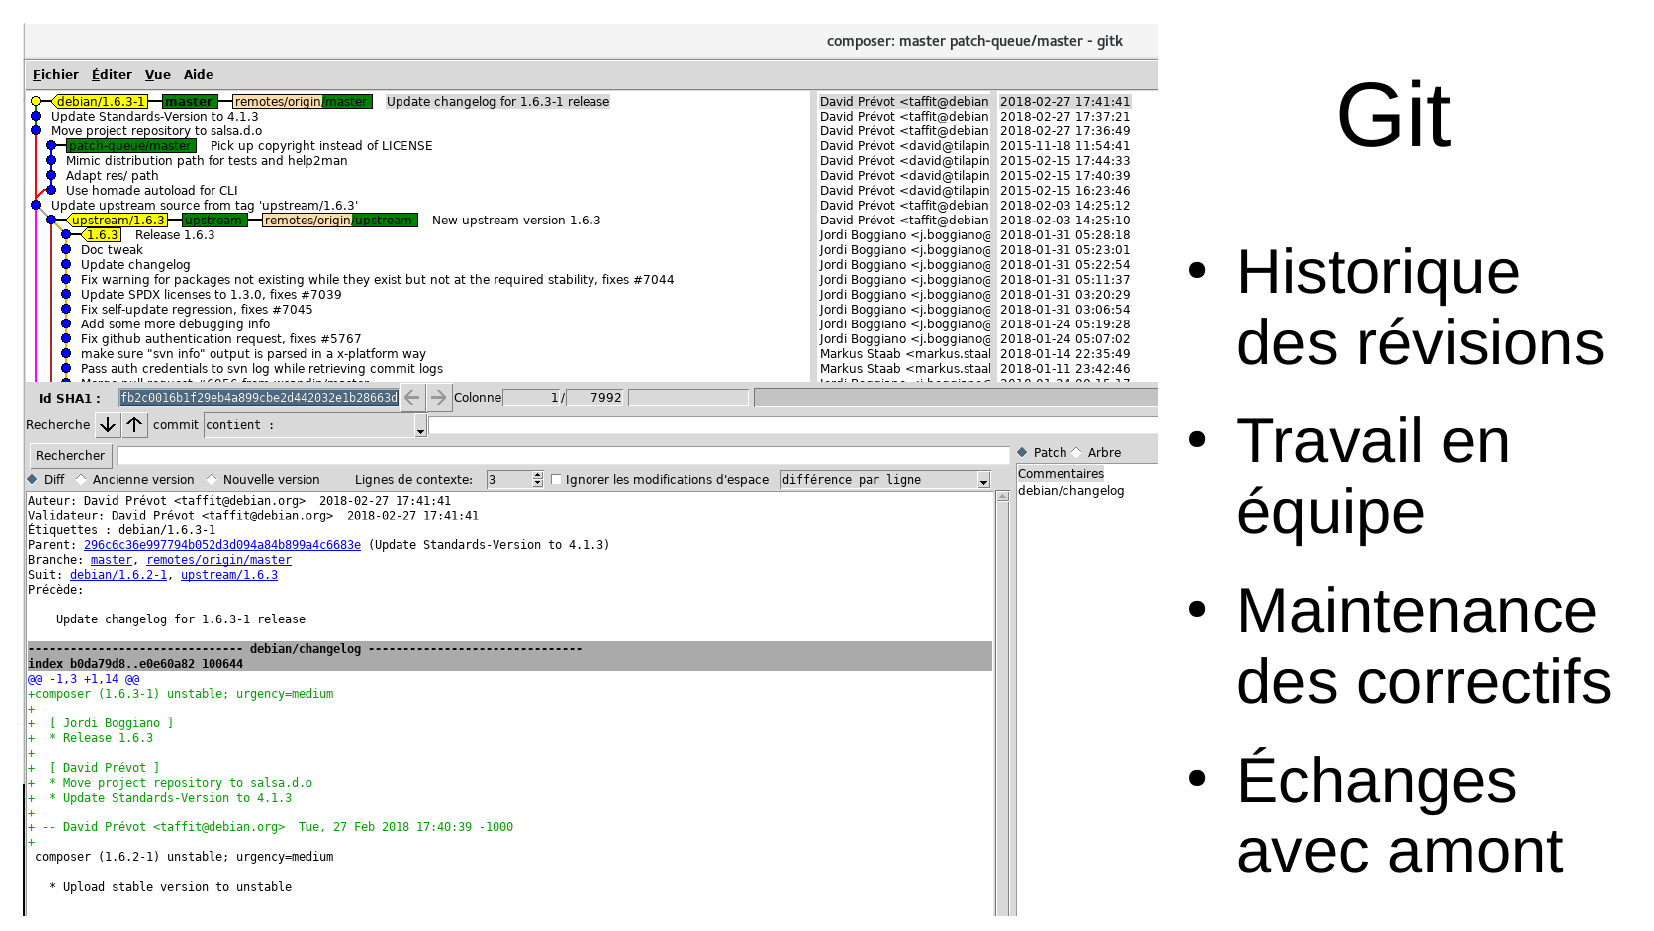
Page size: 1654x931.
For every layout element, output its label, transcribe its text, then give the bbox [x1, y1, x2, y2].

title Git [1181, 37, 1607, 193]
list Historique des révisions Travail en équipe Maintenance des correctifs Échanges avec amont [1169, 236, 1630, 898]
picture [23, 23, 1158, 916]
